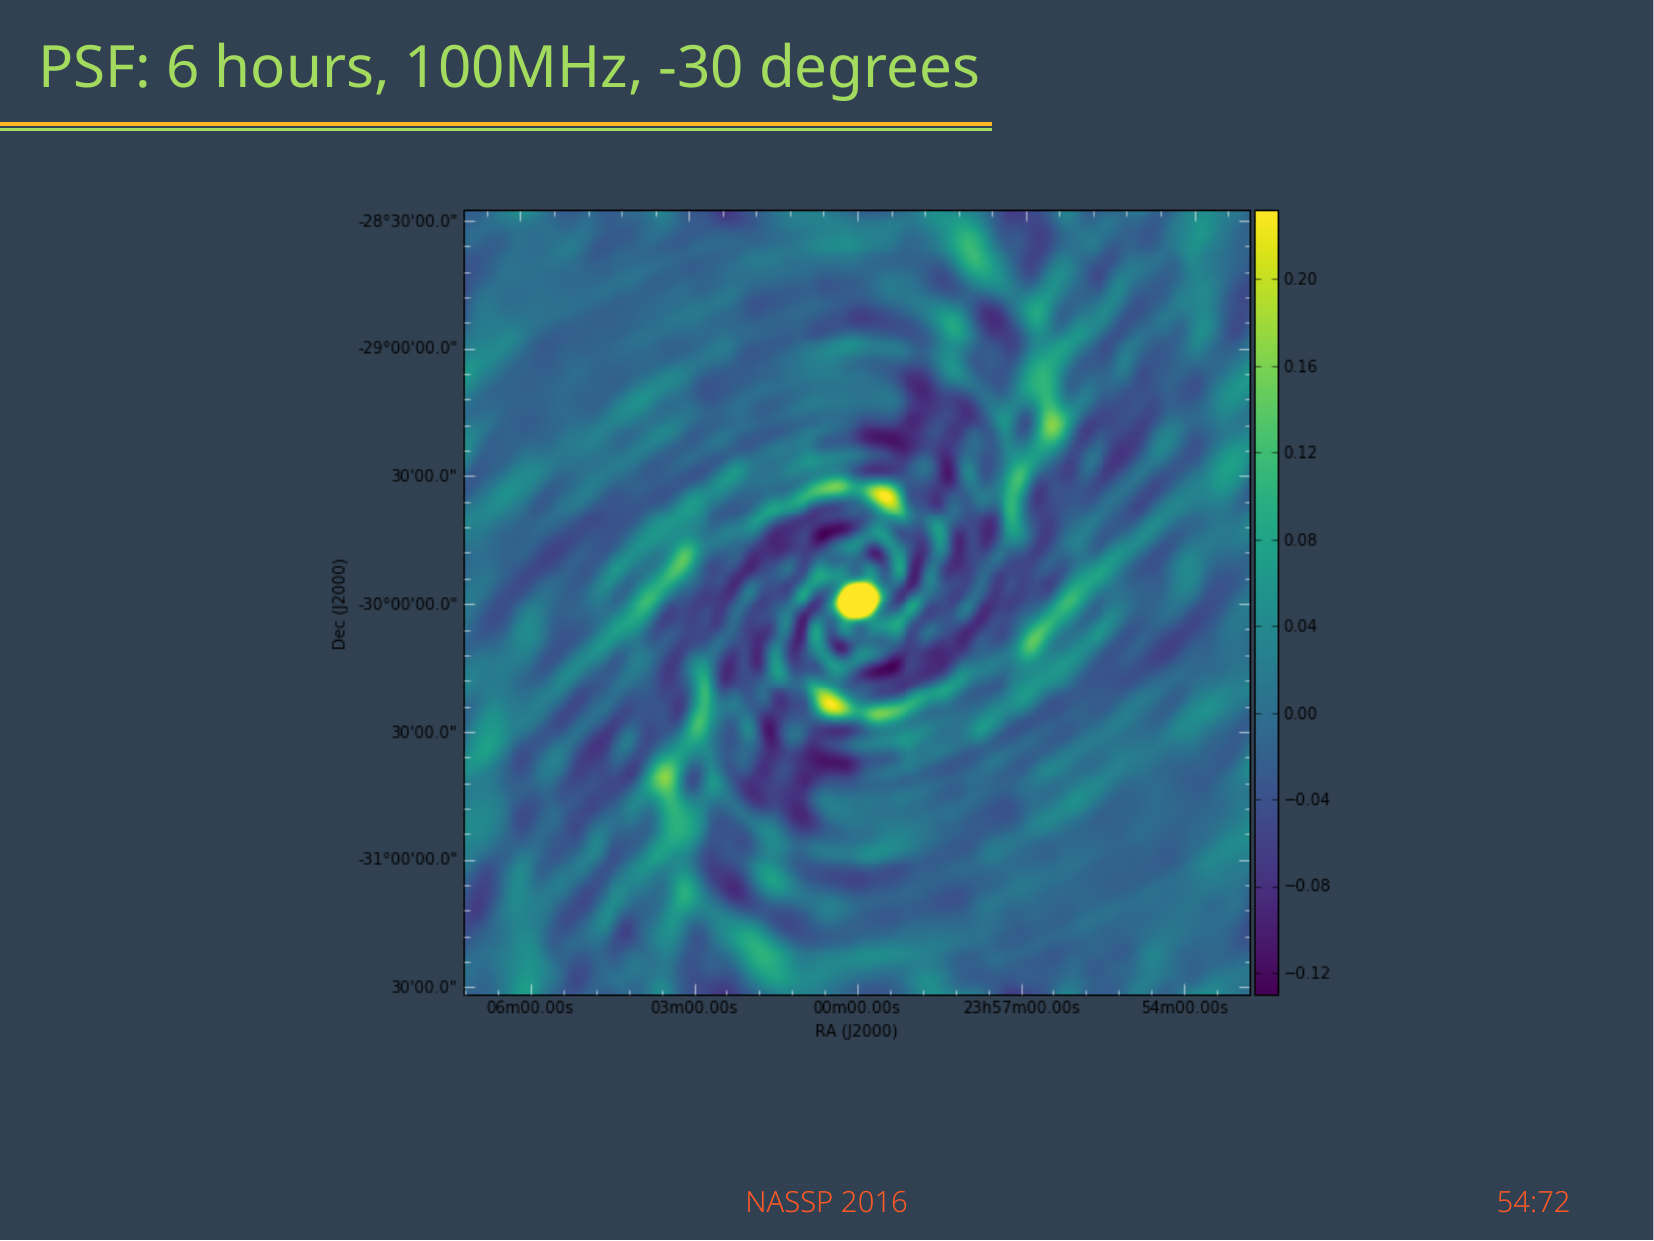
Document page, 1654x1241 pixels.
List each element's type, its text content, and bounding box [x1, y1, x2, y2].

text_box PSF: 6 hours, 100MHz, -30 degrees [23, 17, 1182, 103]
picture [323, 199, 1342, 1051]
